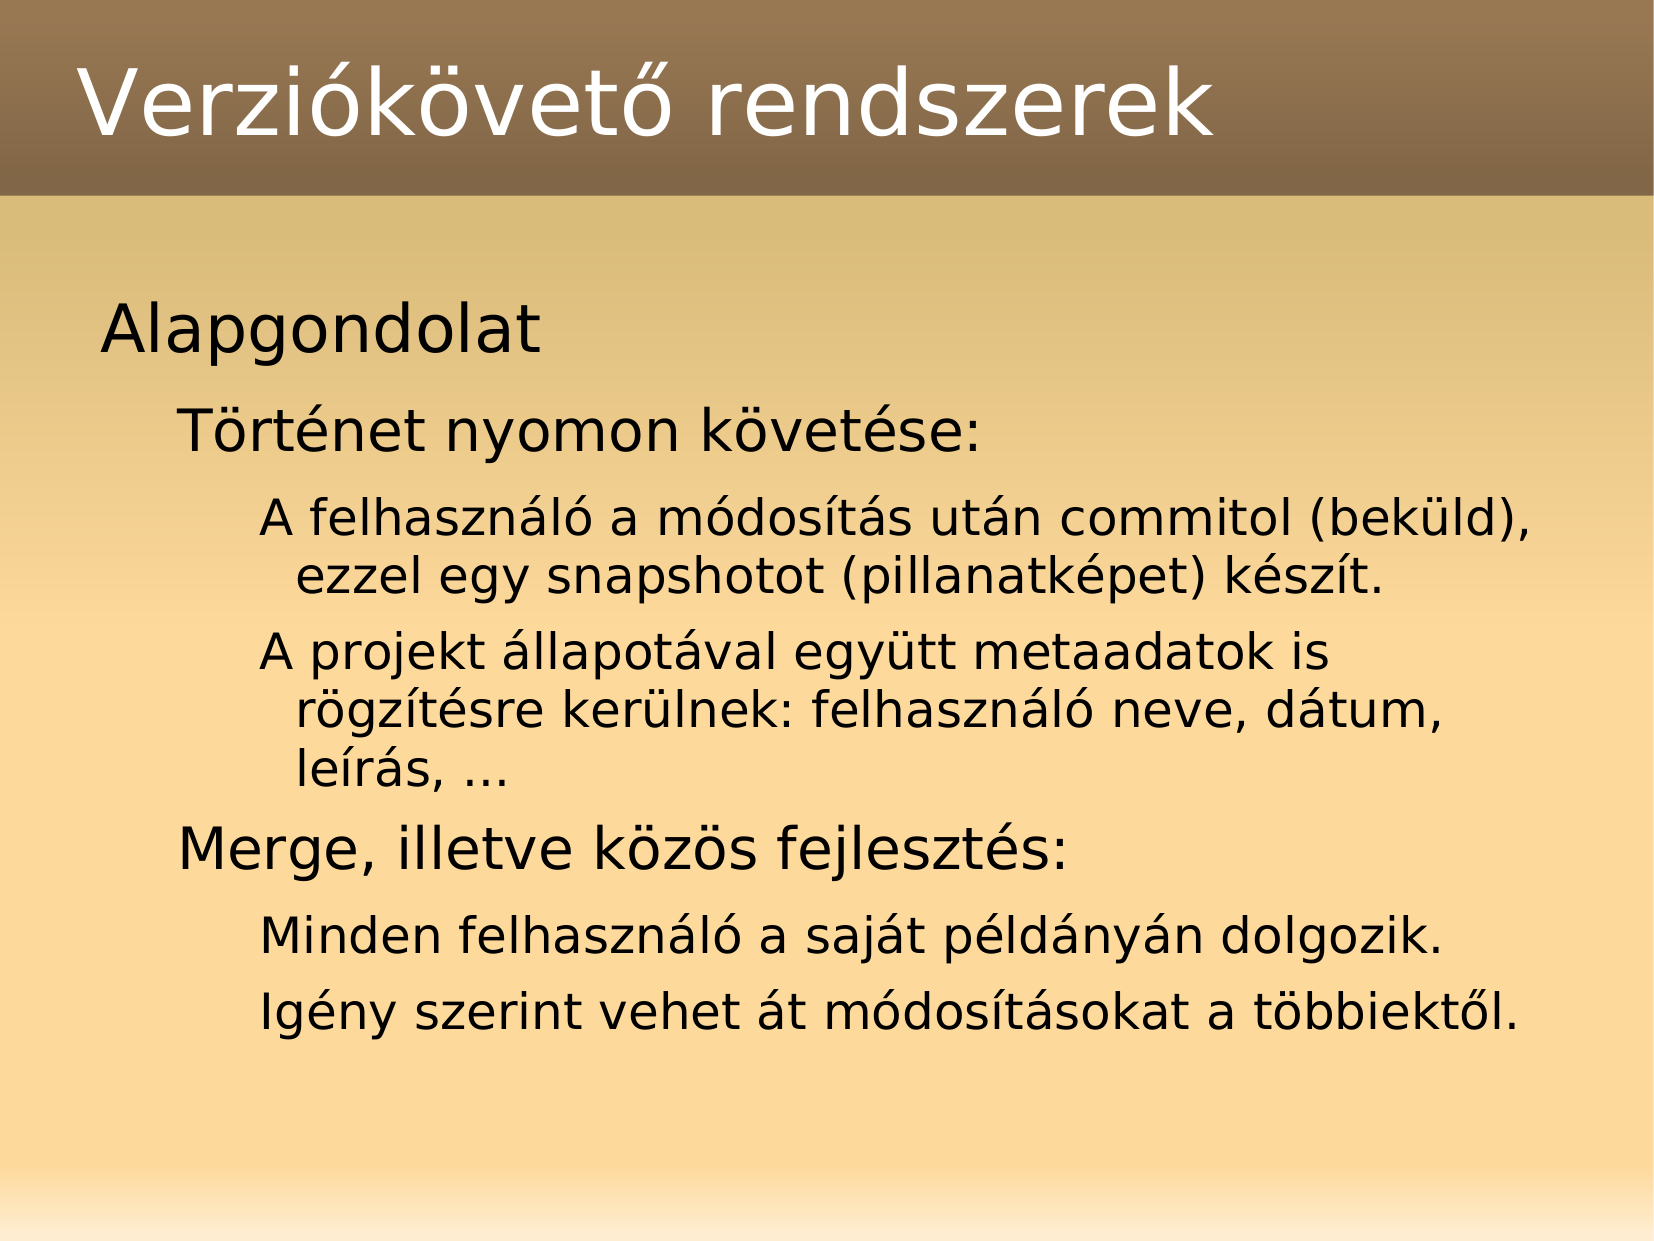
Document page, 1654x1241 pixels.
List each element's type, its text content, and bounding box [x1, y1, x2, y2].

title Verziókövető rendszerek [76, 0, 1565, 208]
list Alapgondolat Történet nyomon követése: A felhasználó a módosítás után commitol (beküld), ezzel egy snapshotot (pillanatképet) készít. A projekt állapotával együtt metaadatok is rögzítésre kerülnek: felhasználó neve, dátum, leírás, ... Merge, illetve közös fejlesztés: Minden felhasználó a saját példányán dolgozik. Igény szerint vehet át módosításokat a többiektől. [82, 290, 1571, 1109]
picture [0, 0, 1654, 1241]
